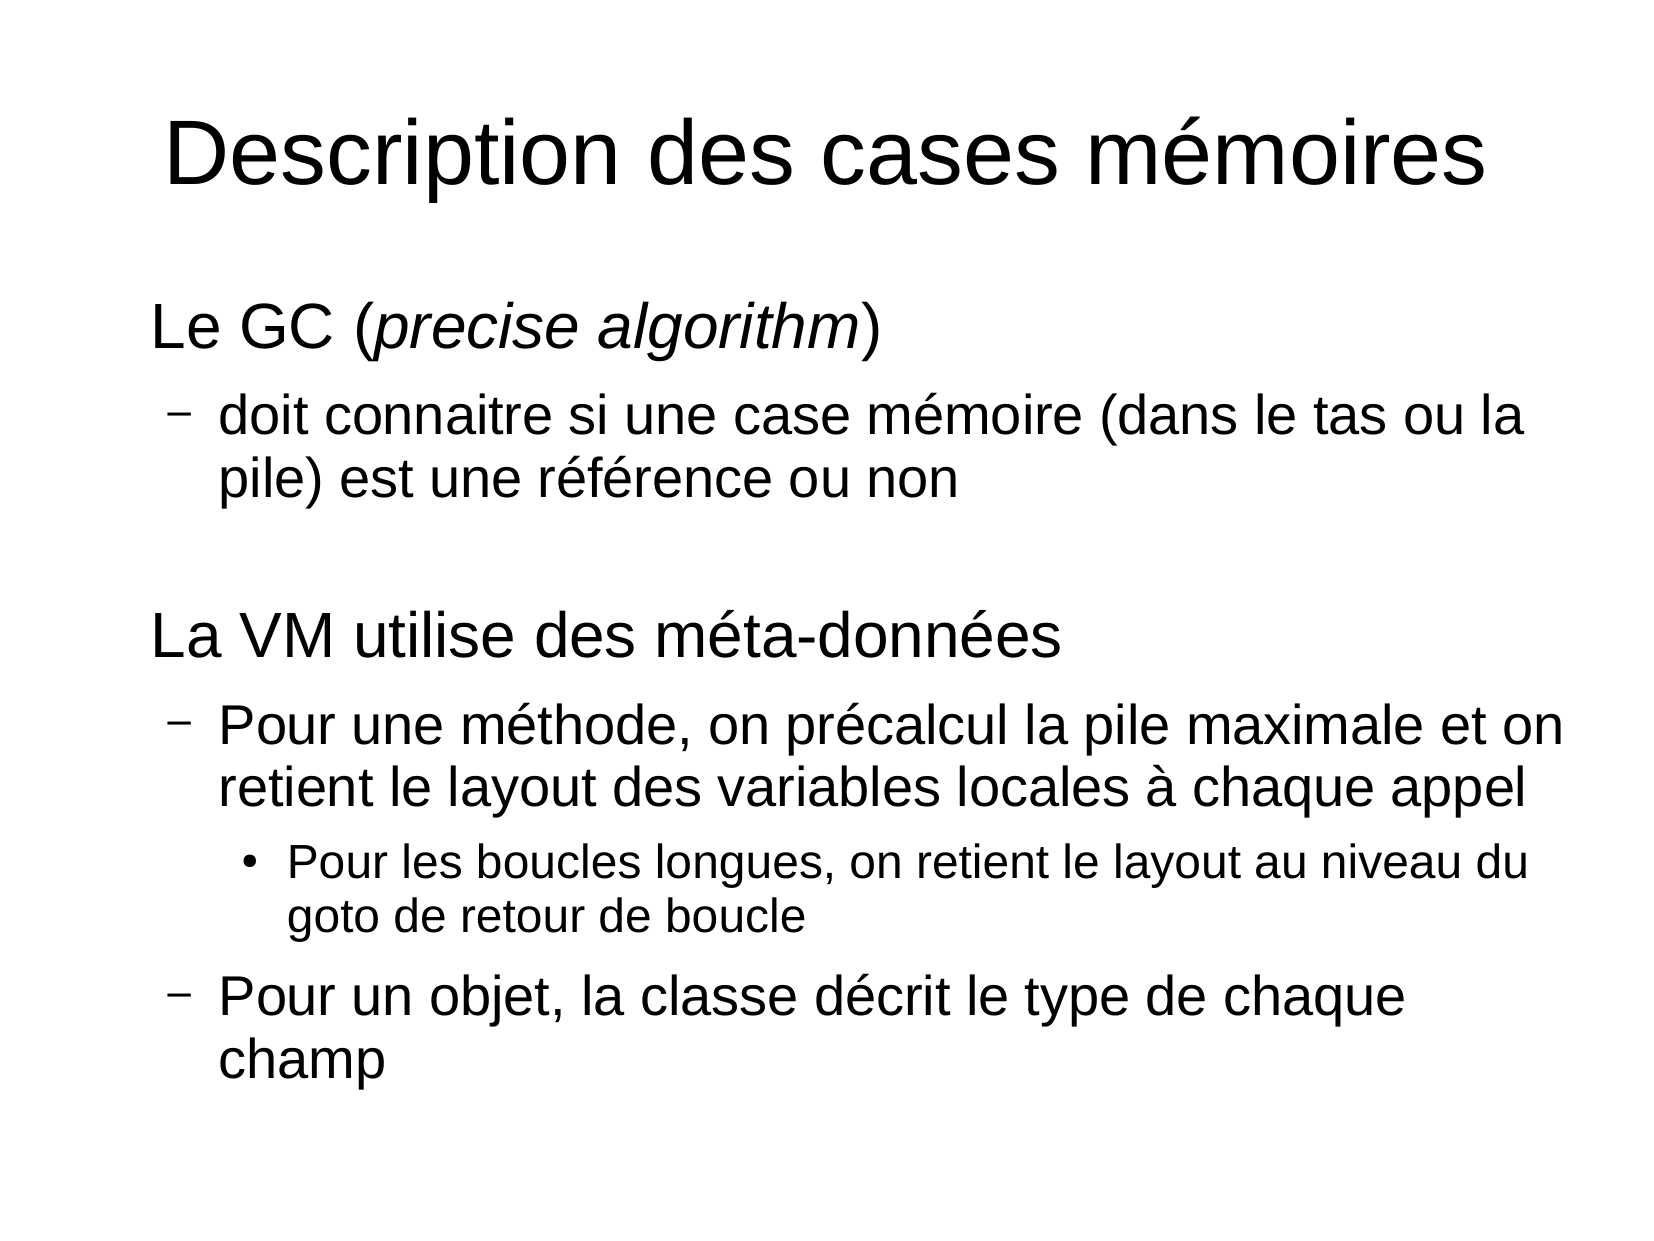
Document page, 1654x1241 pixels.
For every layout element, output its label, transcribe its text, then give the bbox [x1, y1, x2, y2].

list Le GC (precise algorithm) doit connaitre si une case mémoire (dans le tas ou la pile) est une référence ou non La VM utilise des méta-données Pour une méthode, on précalcul la pile maximale et on retient le layout des variables locales à chaque appel Pour les boucles longues, on retient le layout au niveau du goto de retour de boucle Pour un objet, la classe décrit le type de chaque champ [82, 290, 1571, 1141]
title Description des cases mémoires [82, 49, 1571, 257]
